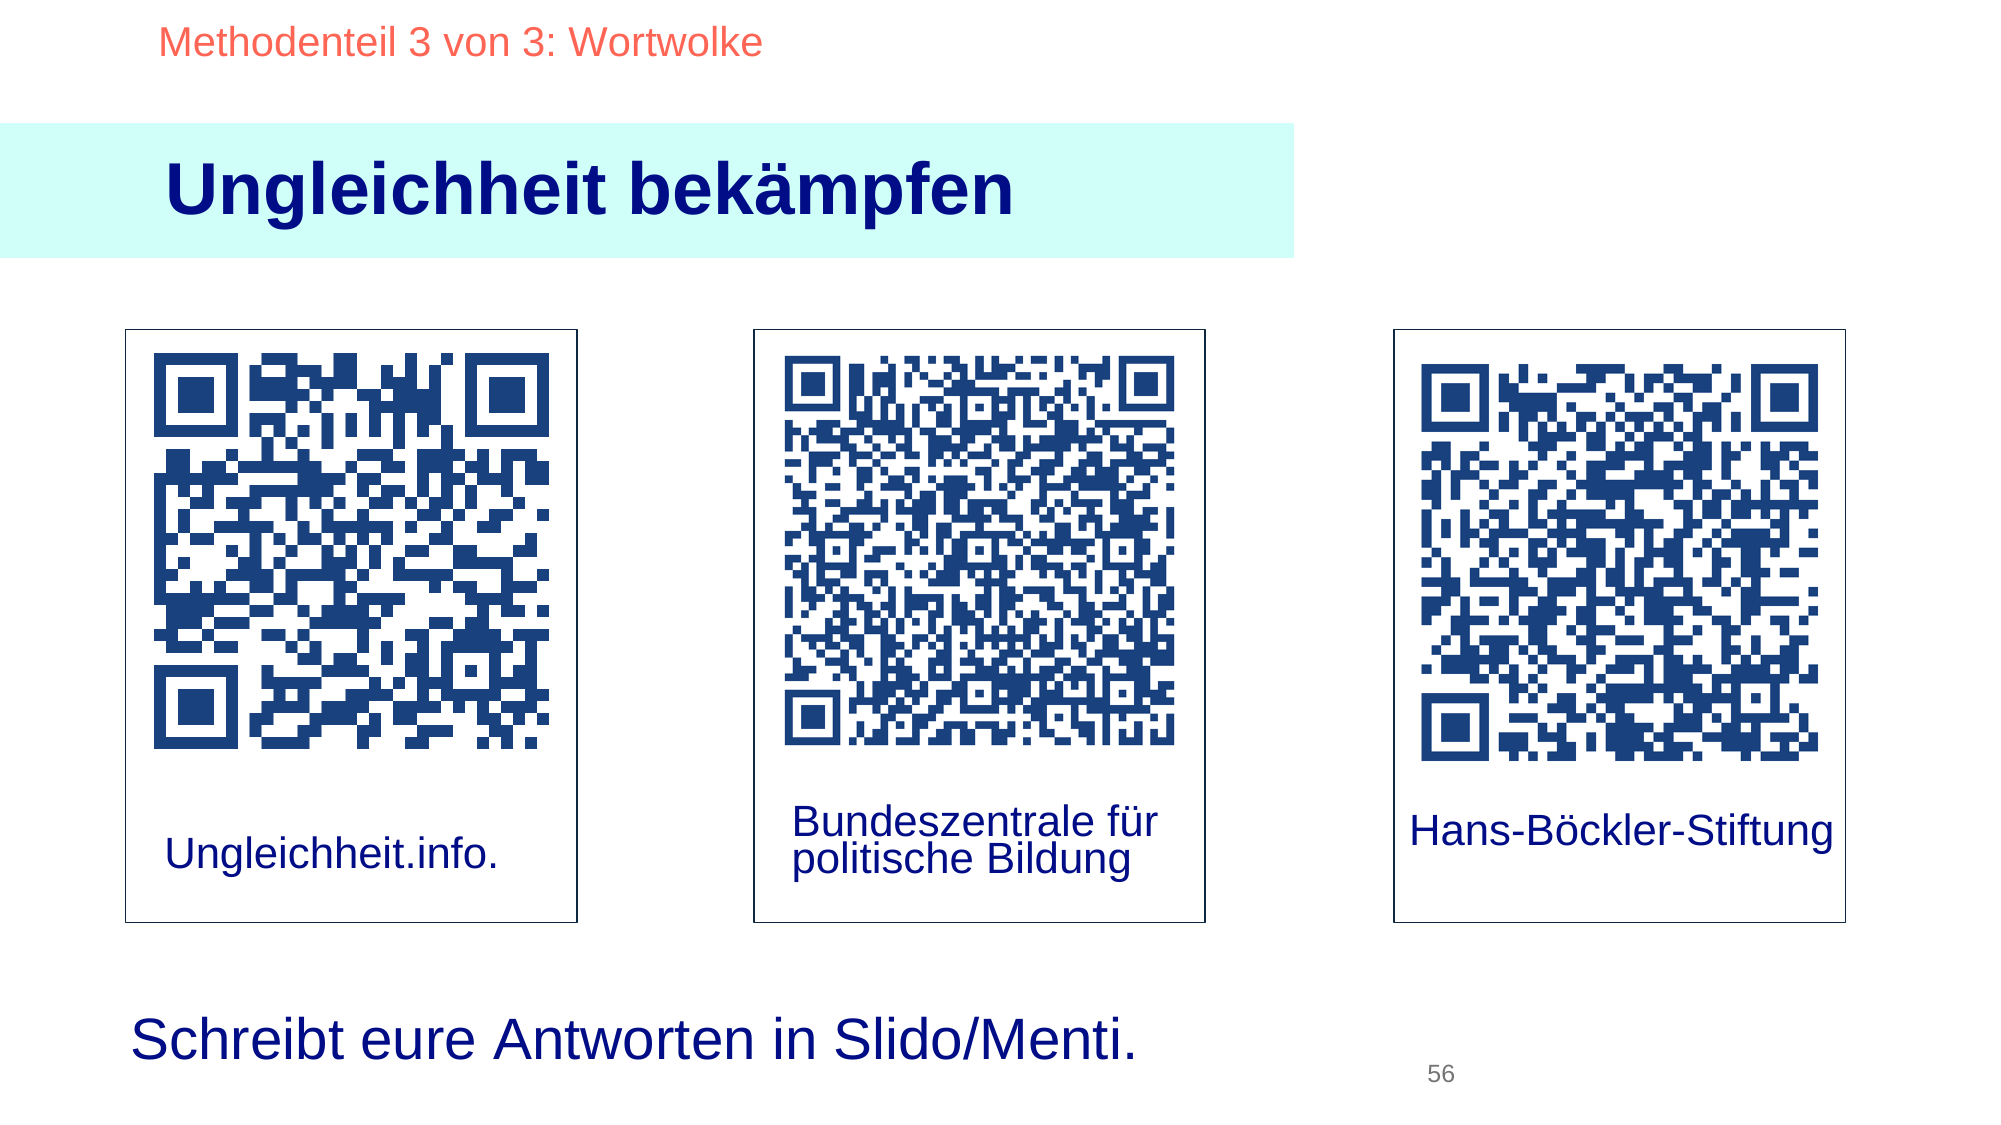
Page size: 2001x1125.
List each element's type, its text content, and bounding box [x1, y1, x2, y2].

text_box Schreibt eure Antworten in Slido/Menti. [115, 994, 1819, 1110]
list Hans-Böckler-Stiftung [1394, 799, 1904, 913]
picture [137, 336, 565, 765]
list Bundeszentrale für politische Bildung [776, 799, 1183, 913]
picture [759, 330, 1200, 771]
list Methodenteil 3 von 3: Wortwolke [105, 12, 1242, 93]
picture [1400, 342, 1840, 783]
list Ungleichheit bekämpfen [150, 126, 1331, 255]
list Ungleichheit.info. [149, 822, 565, 936]
